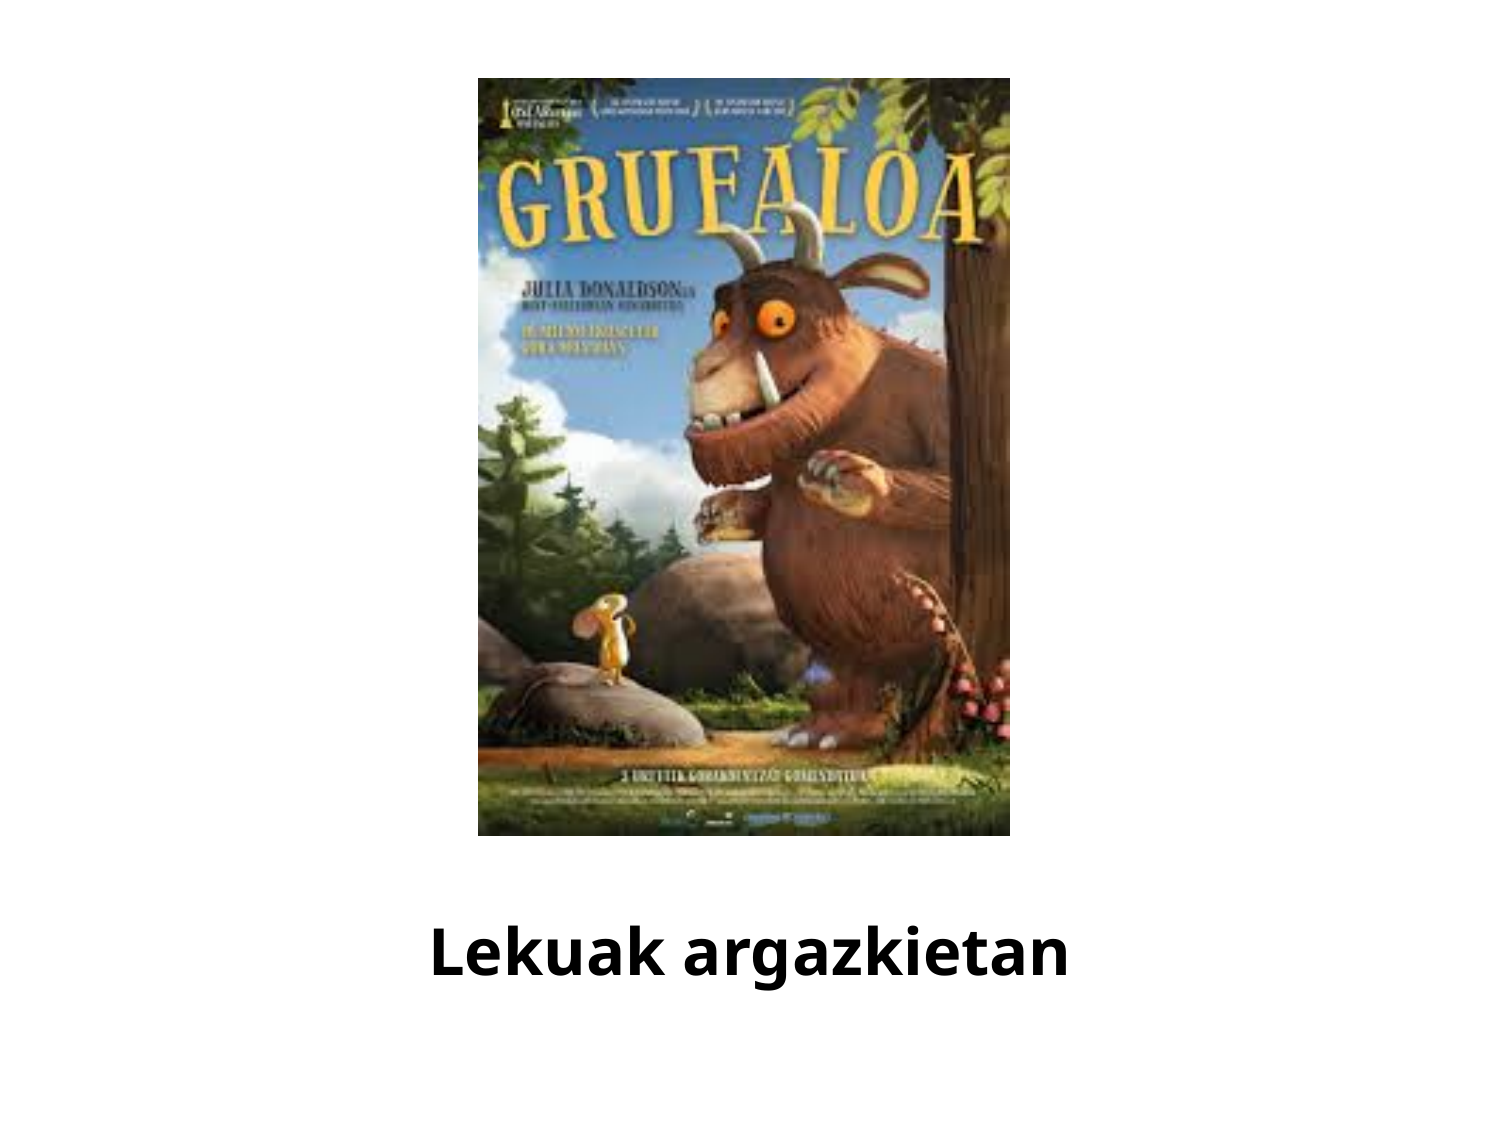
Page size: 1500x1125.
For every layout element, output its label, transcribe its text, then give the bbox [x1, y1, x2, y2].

picture [478, 78, 1010, 836]
subtitle Lekuak argazkietan [225, 822, 1275, 1000]
title [112, 42, 1388, 858]
